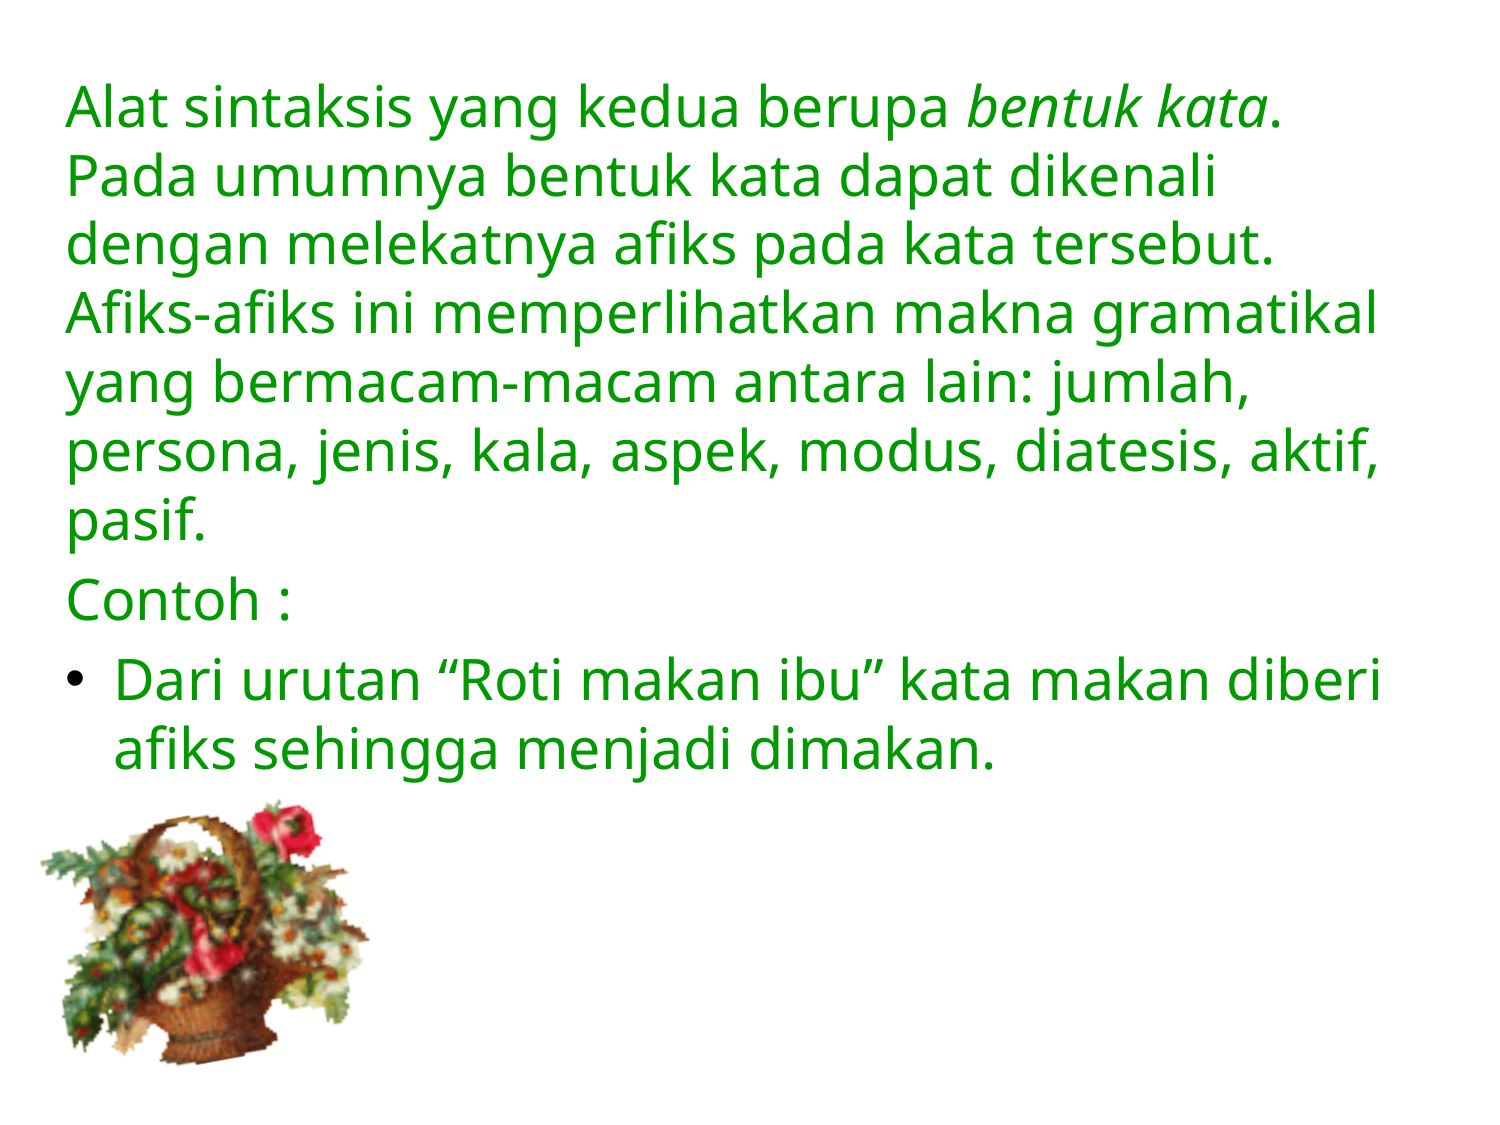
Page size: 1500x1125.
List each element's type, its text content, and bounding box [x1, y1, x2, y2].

title [75, 45, 1425, 233]
list Alat sintaksis yang kedua berupa bentuk kata. Pada umumnya bentuk kata dapat dikenali dengan melekatnya afiks pada kata tersebut. Afiks-afiks ini memperlihatkan makna gramatikal yang bermacam-macam antara lain: jumlah, persona, jenis, kala, aspek, modus, diatesis, aktif, pasif. Contoh : Dari urutan “Roti makan ibu” kata makan diberi afiks sehingga menjadi dimakan. [50, 62, 1400, 805]
picture [30, 787, 386, 1087]
